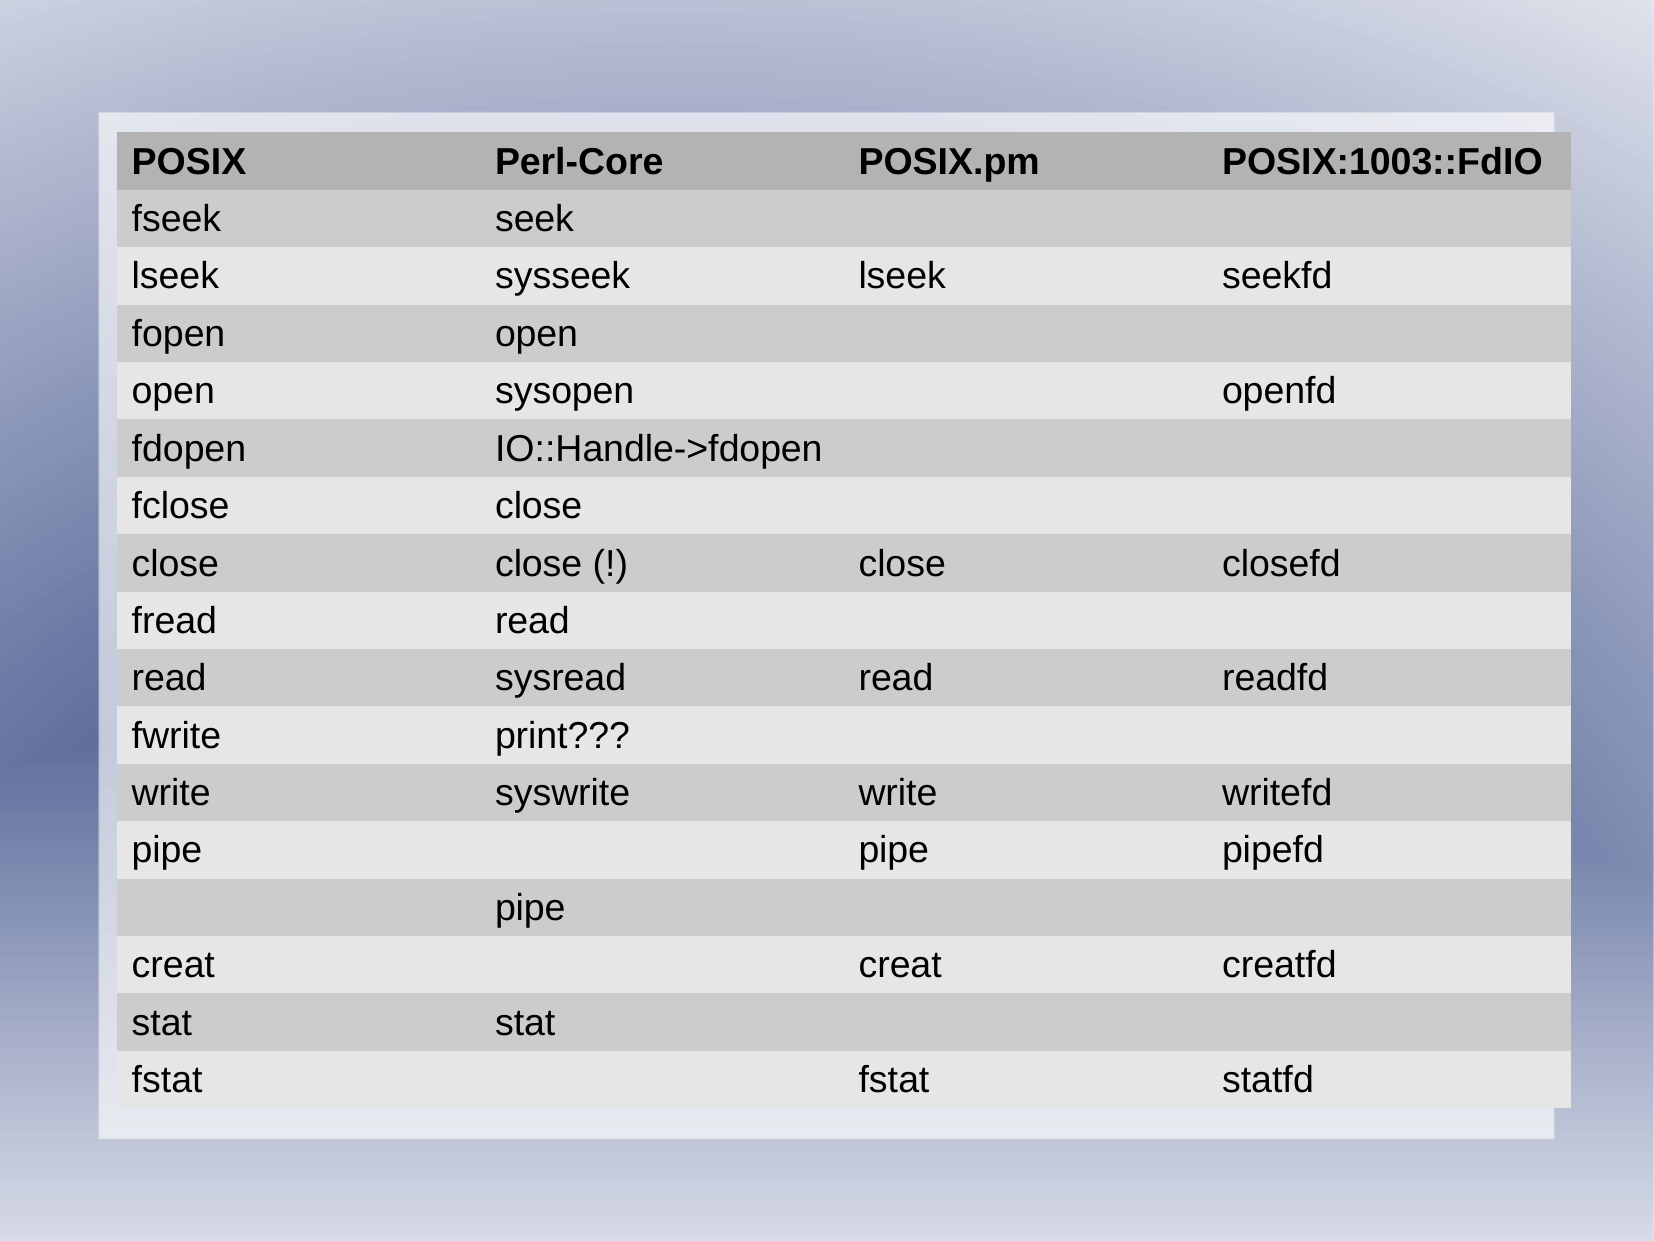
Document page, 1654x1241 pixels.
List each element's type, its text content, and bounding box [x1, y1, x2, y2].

table_cell [1207, 592, 1571, 649]
table_cell [844, 993, 1207, 1051]
table_cell IO::Handle->fdopen [480, 419, 844, 477]
table_cell [1207, 993, 1571, 1051]
table_cell [844, 305, 1207, 362]
table_cell [844, 706, 1207, 764]
table_cell pipe [117, 821, 480, 879]
table_cell write [117, 764, 480, 821]
table_cell pipefd [1207, 821, 1571, 879]
table_cell creatfd [1207, 936, 1571, 993]
table_cell pipe [480, 879, 844, 936]
table_cell read [844, 649, 1207, 706]
table_cell fread [117, 592, 480, 649]
table_cell [117, 879, 480, 936]
table_header POSIX [117, 132, 480, 190]
table_cell sysseek [480, 247, 844, 305]
table_cell fstat [844, 1051, 1207, 1108]
table_cell sysopen [480, 362, 844, 419]
table_cell fdopen [117, 419, 480, 477]
table_cell fstat [117, 1051, 480, 1108]
table_cell lseek [117, 247, 480, 305]
table_cell readfd [1207, 649, 1571, 706]
table_cell [1207, 477, 1571, 534]
table_cell [1207, 706, 1571, 764]
table_cell [1207, 419, 1571, 477]
picture [0, 0, 1654, 1241]
table_cell [480, 821, 844, 879]
table_cell close (!) [480, 534, 844, 592]
table_cell fclose [117, 477, 480, 534]
table_cell fwrite [117, 706, 480, 764]
table_cell syswrite [480, 764, 844, 821]
table_cell openfd [1207, 362, 1571, 419]
table_cell open [480, 305, 844, 362]
table_cell closefd [1207, 534, 1571, 592]
table_cell [844, 362, 1207, 419]
table_cell [844, 477, 1207, 534]
table_cell close [844, 534, 1207, 592]
table_cell pipe [844, 821, 1207, 879]
table_cell [844, 879, 1207, 936]
table_header Perl-Core [480, 132, 844, 190]
table_cell [1207, 190, 1571, 247]
table_cell close [480, 477, 844, 534]
table_cell fseek [117, 190, 480, 247]
table_cell statfd [1207, 1051, 1571, 1108]
table_cell writefd [1207, 764, 1571, 821]
table_cell creat [844, 936, 1207, 993]
table_header POSIX:1003::FdIO [1207, 132, 1571, 190]
table_cell print??? [480, 706, 844, 764]
table_cell close [117, 534, 480, 592]
table_cell [480, 936, 844, 993]
table_cell [844, 419, 1207, 477]
table_cell open [117, 362, 480, 419]
table_cell [1207, 879, 1571, 936]
table_cell stat [480, 993, 844, 1051]
table_cell [480, 1051, 844, 1108]
table_cell creat [117, 936, 480, 993]
table_cell [844, 592, 1207, 649]
table_header POSIX.pm [844, 132, 1207, 190]
table_cell read [480, 592, 844, 649]
table_cell read [117, 649, 480, 706]
table_cell [844, 190, 1207, 247]
table_cell stat [117, 993, 480, 1051]
table_cell fopen [117, 305, 480, 362]
table_cell write [844, 764, 1207, 821]
table_cell seekfd [1207, 247, 1571, 305]
table_cell lseek [844, 247, 1207, 305]
table_cell sysread [480, 649, 844, 706]
table_cell [1207, 305, 1571, 362]
table_cell seek [480, 190, 844, 247]
